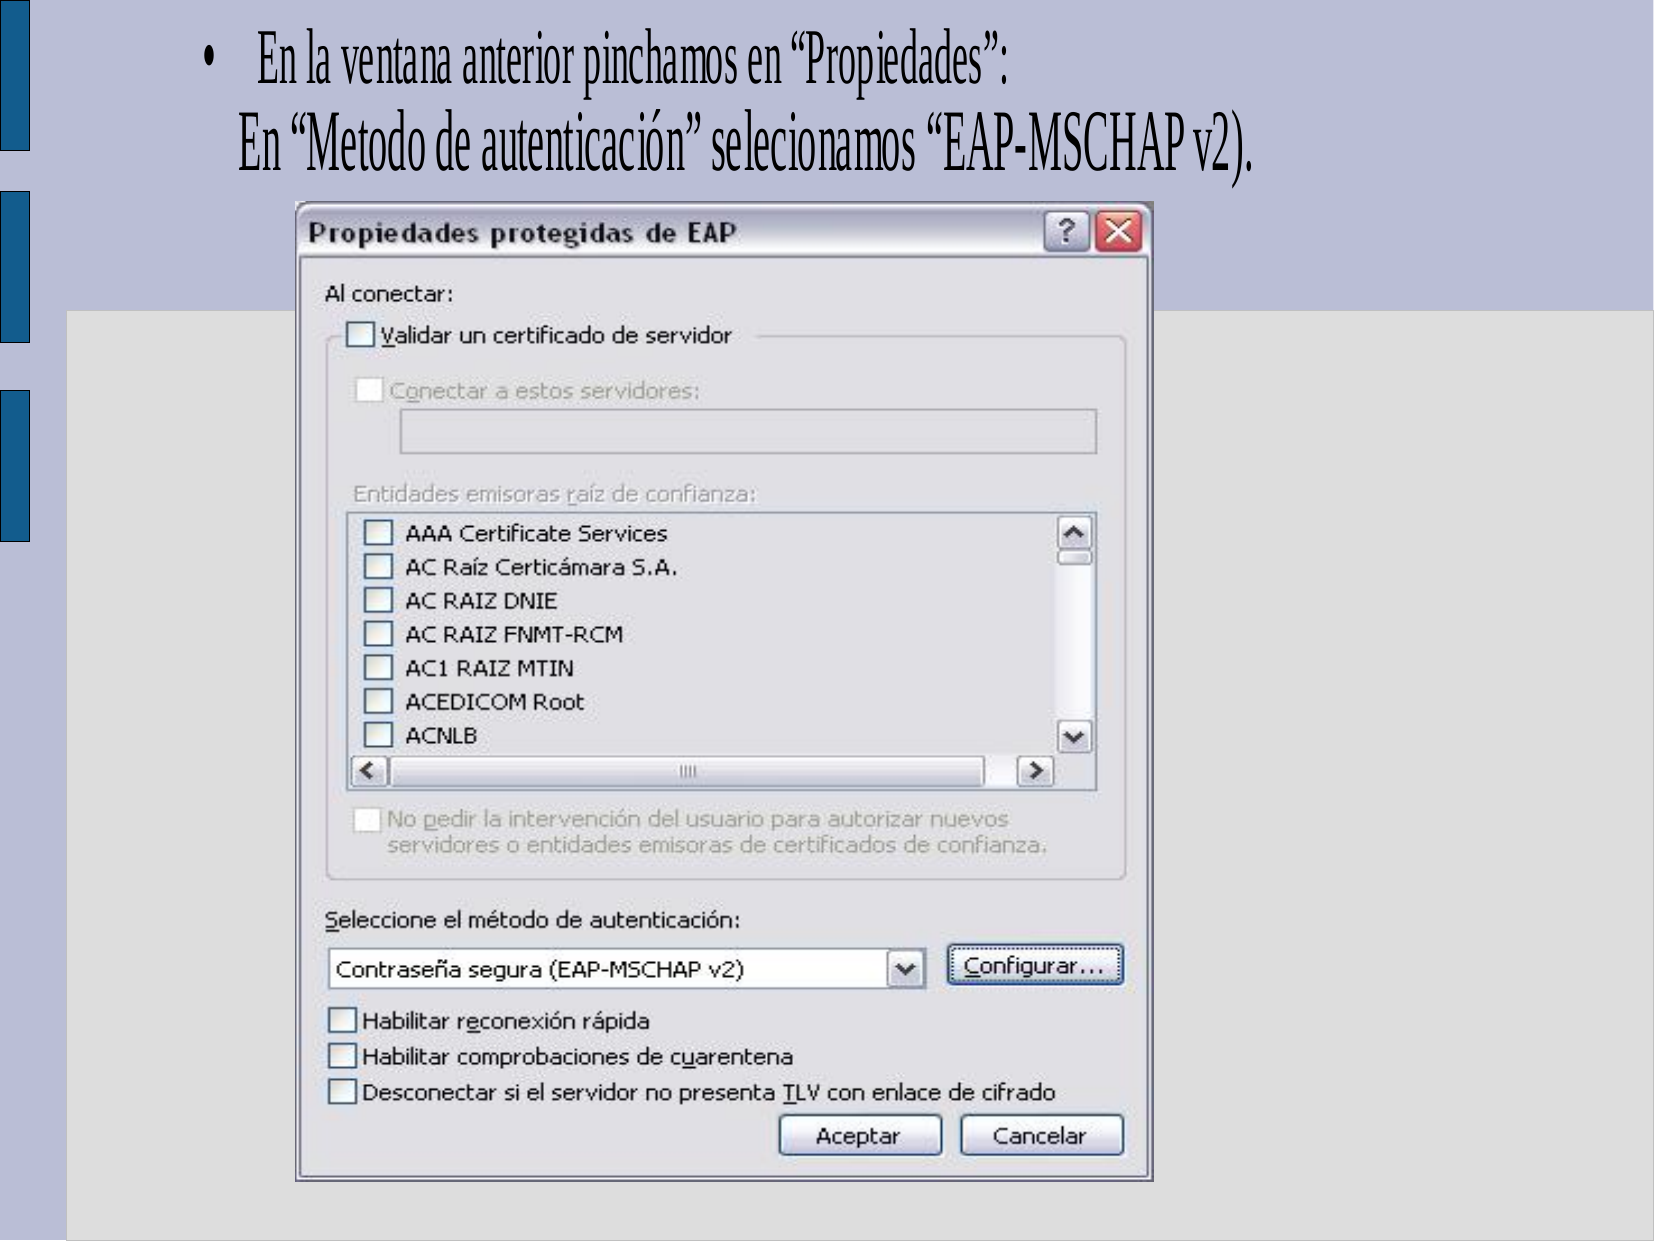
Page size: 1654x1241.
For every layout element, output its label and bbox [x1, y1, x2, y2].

picture [295, 709, 1154, 1182]
chart [147, 2, 1654, 709]
